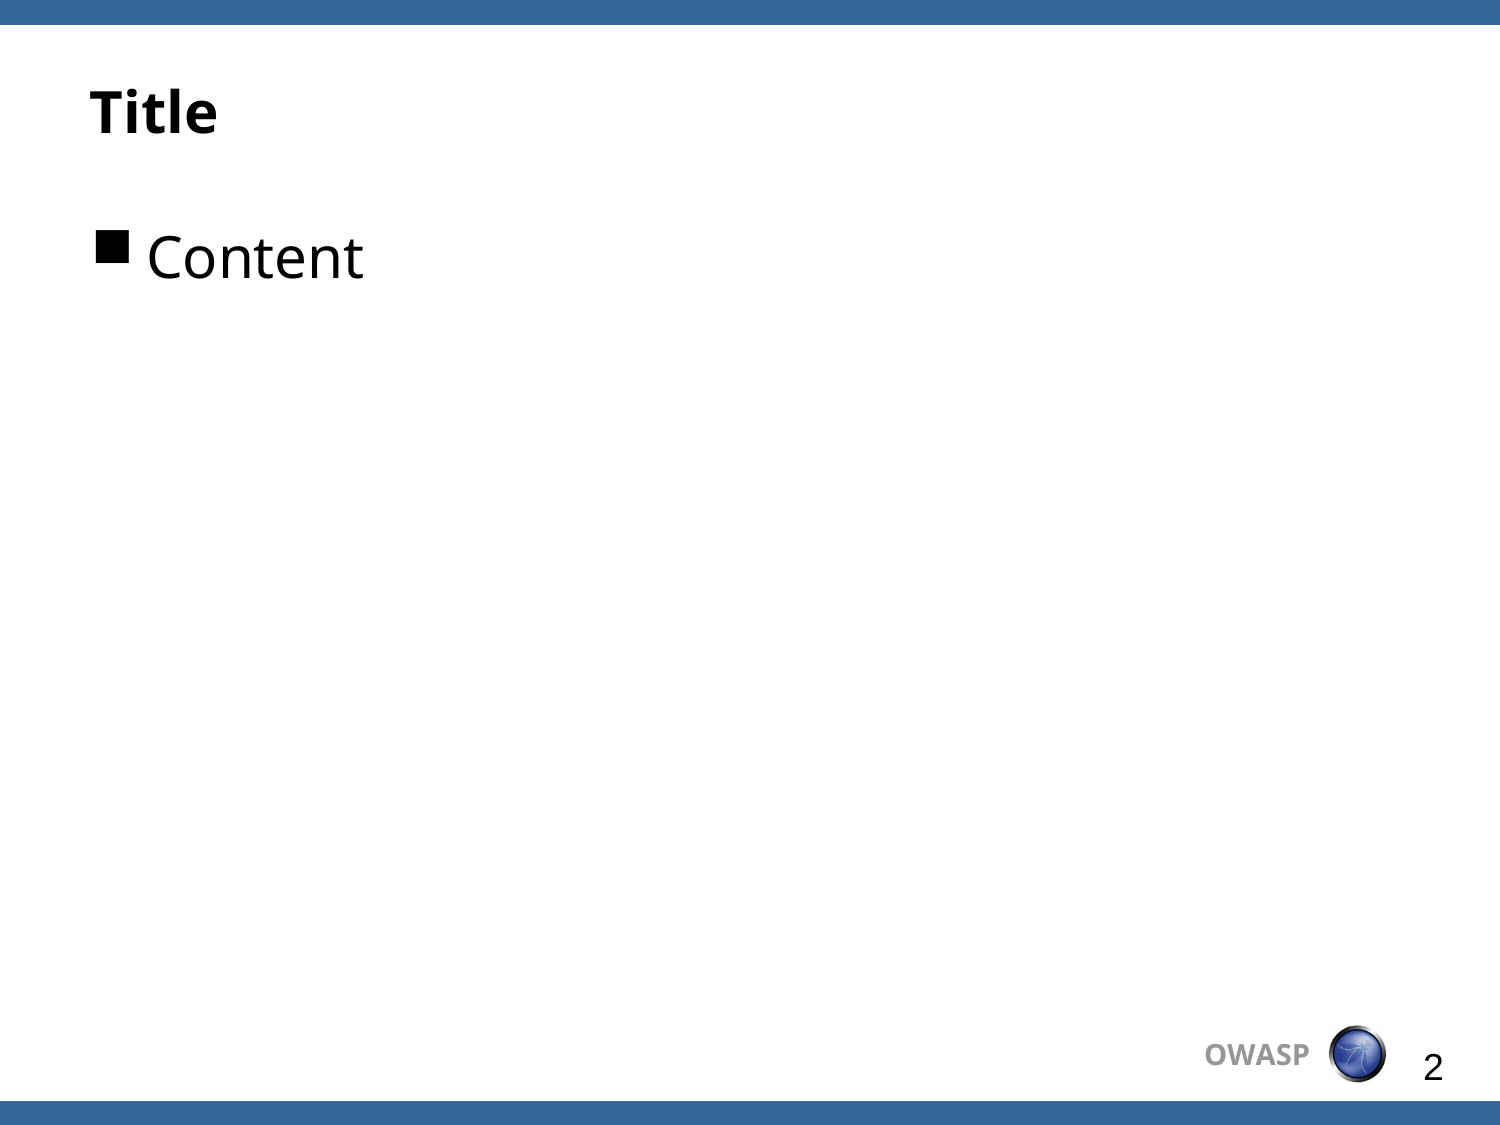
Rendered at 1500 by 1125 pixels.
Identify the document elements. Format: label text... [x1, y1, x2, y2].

list Content [75, 212, 1426, 1005]
title Title [75, 45, 1426, 176]
picture [1325, 1024, 1388, 1083]
